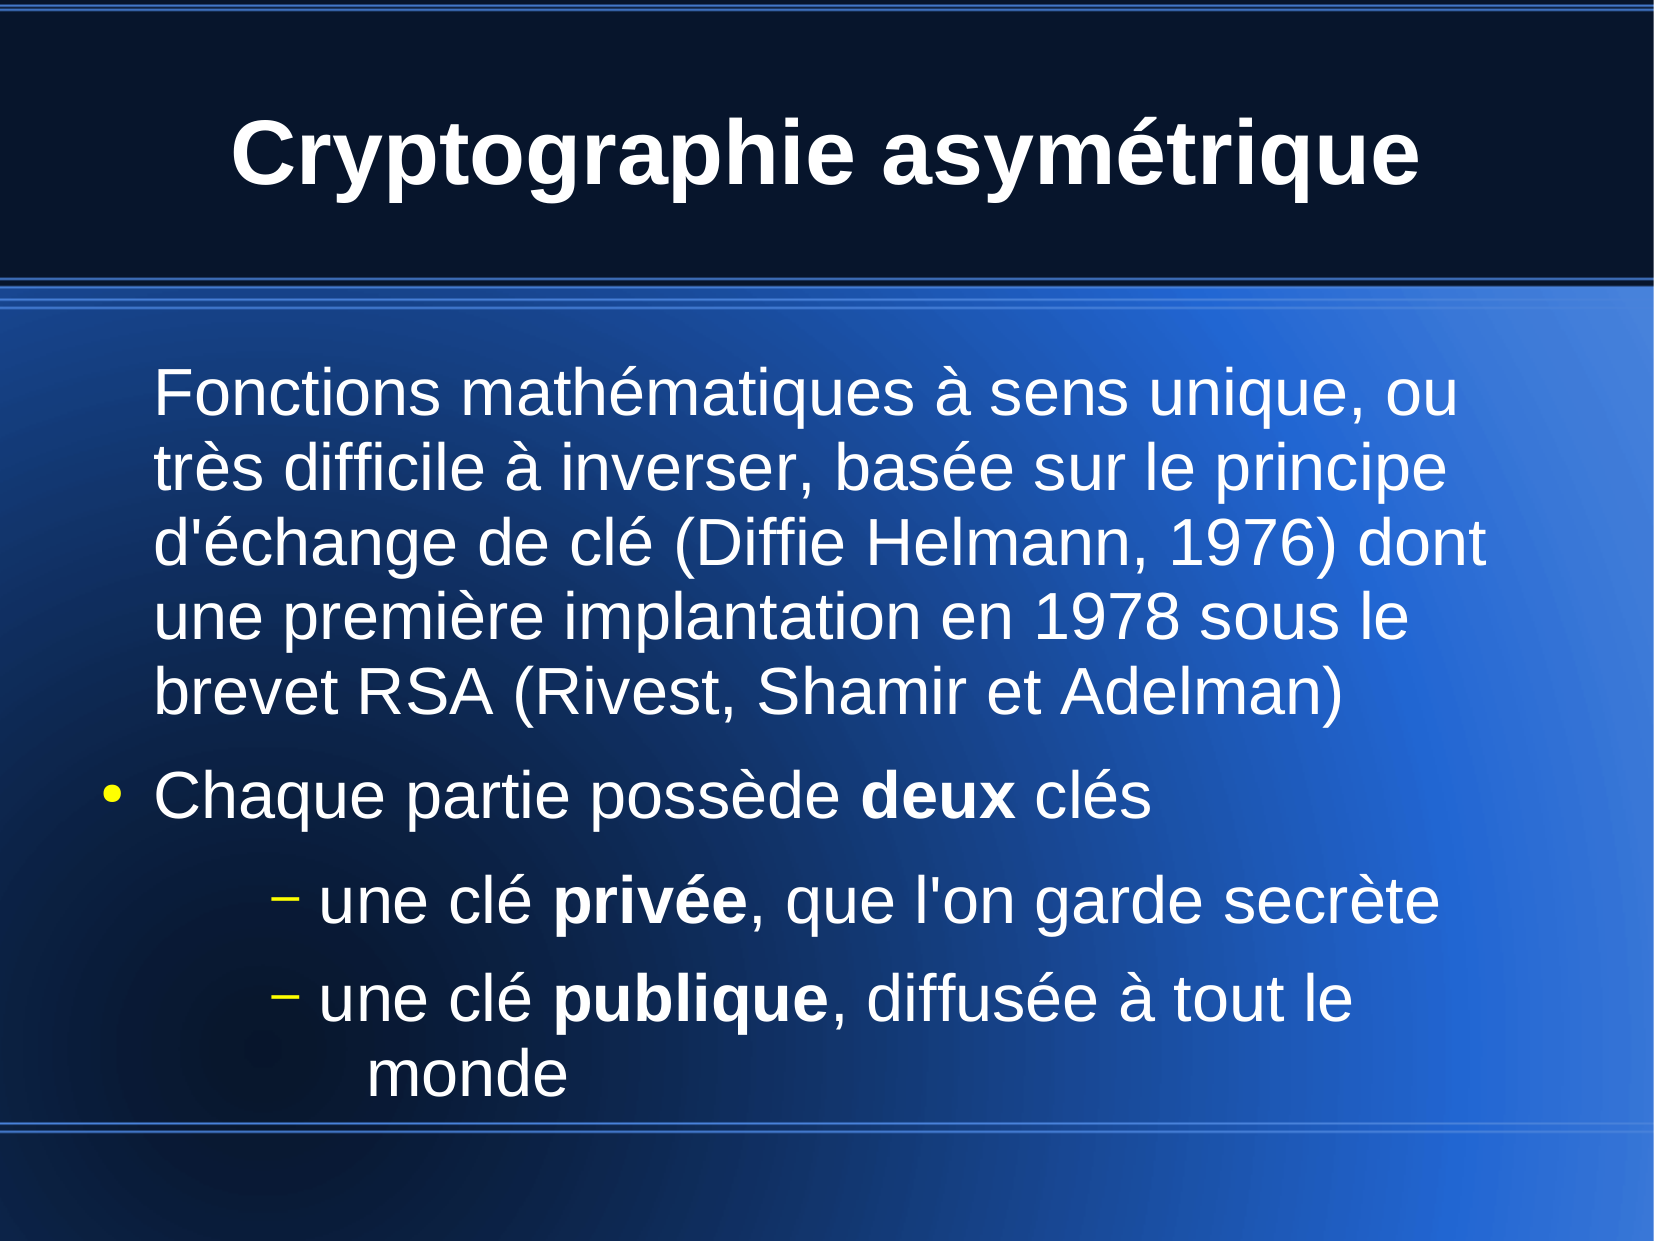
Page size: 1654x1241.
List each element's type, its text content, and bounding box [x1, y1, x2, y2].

picture [0, 0, 1654, 1241]
title Cryptographie asymétrique [82, 49, 1571, 257]
list Fonctions mathématiques à sens unique, ou très difficile à inverser, basée sur le principe d'échange de clé (Diffie Helmann, 1976) dont une première implantation en 1978 sous le brevet RSA (Rivest, Shamir et Adelman) Chaque partie possède deux clés une clé privée, que l'on garde secrète une clé publique, diffusée à tout le monde [82, 355, 1571, 1111]
